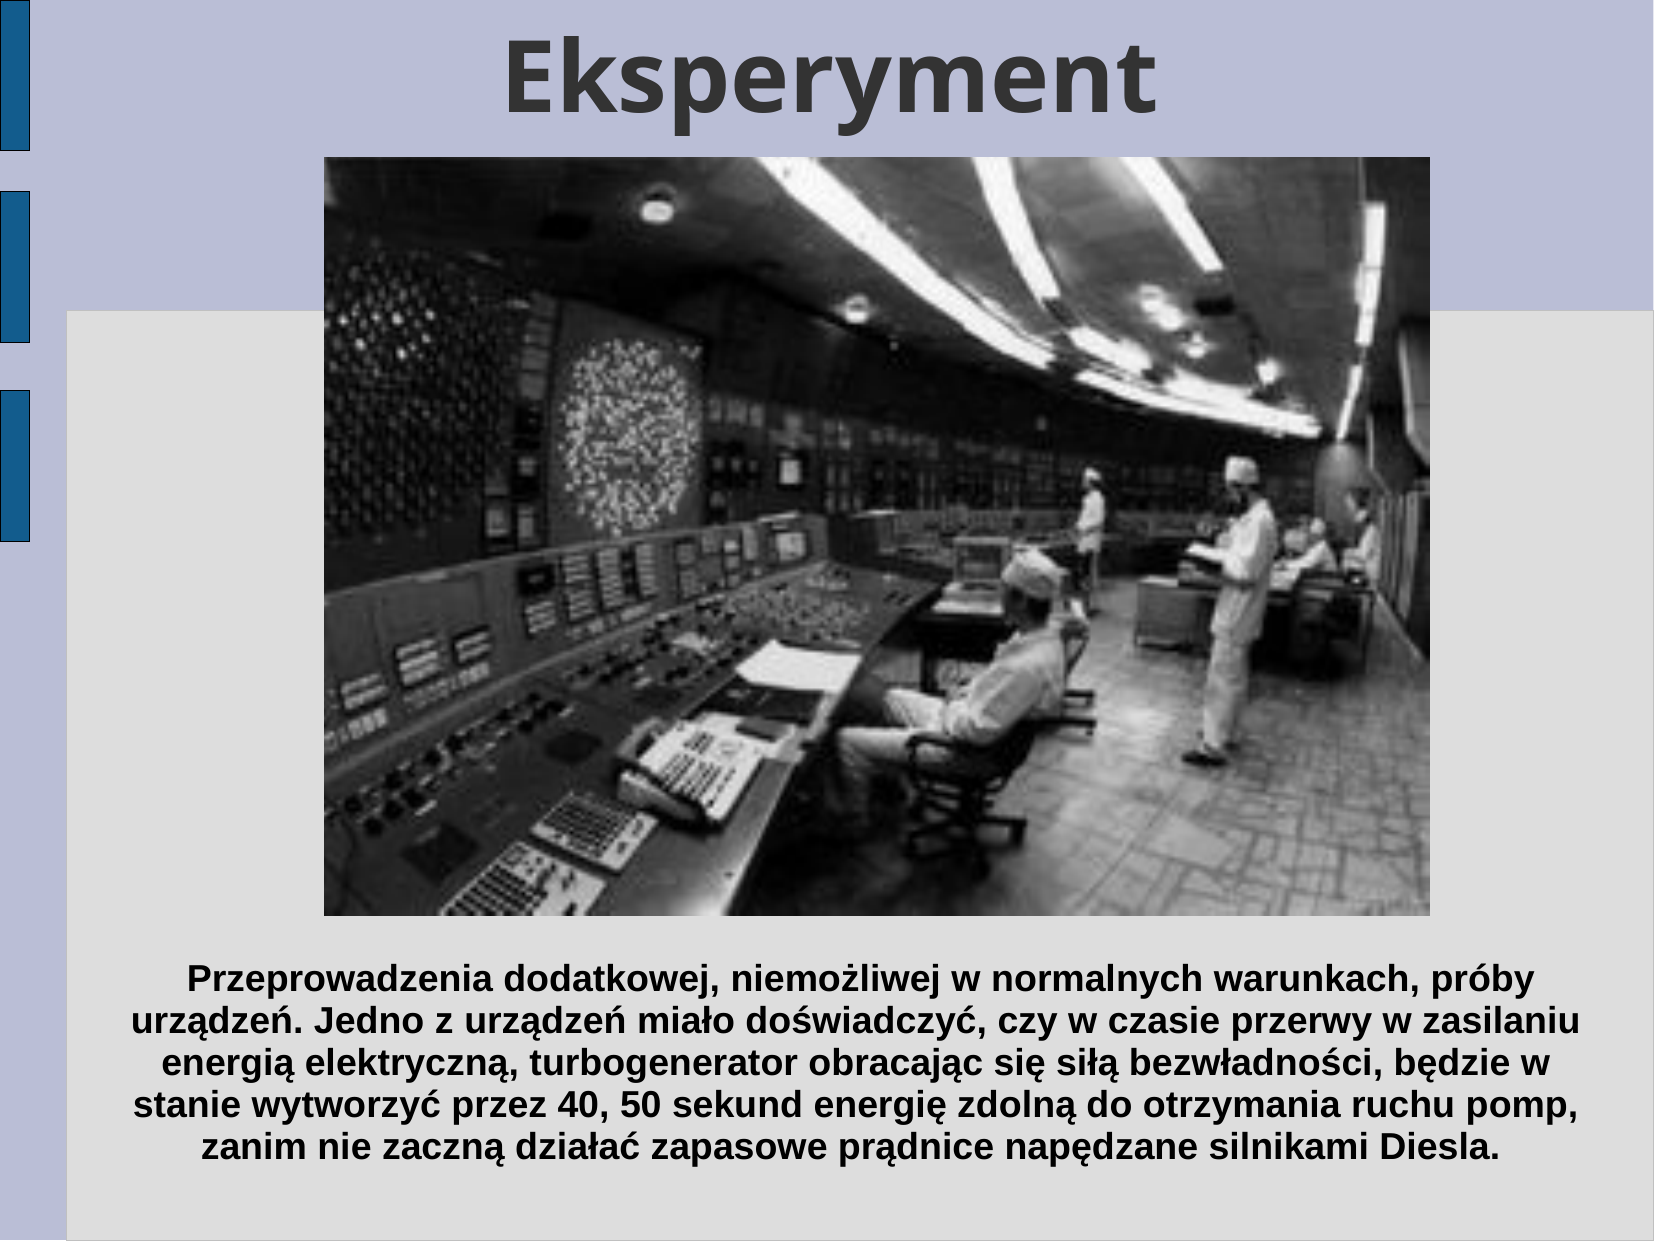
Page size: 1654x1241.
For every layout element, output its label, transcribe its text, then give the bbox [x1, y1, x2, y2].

text_box Przeprowadzenia dodatkowej, niemożliwej w normalnych warunkach, próby urządzeń. Jedno z urządzeń miało doświadczyć, czy w czasie przerwy w zasilaniu energią elektryczną, turbogenerator obracając się siłą bezwładności, będzie w stanie wytworzyć przez 40, 50 sekund energię zdolną do otrzymania ruchu pomp, zanim nie zaczną działać zapasowe prądnice napędzane silnikami Diesla. [88, 950, 1625, 1182]
picture [324, 157, 1430, 916]
title Eksperyment [123, 0, 1536, 178]
